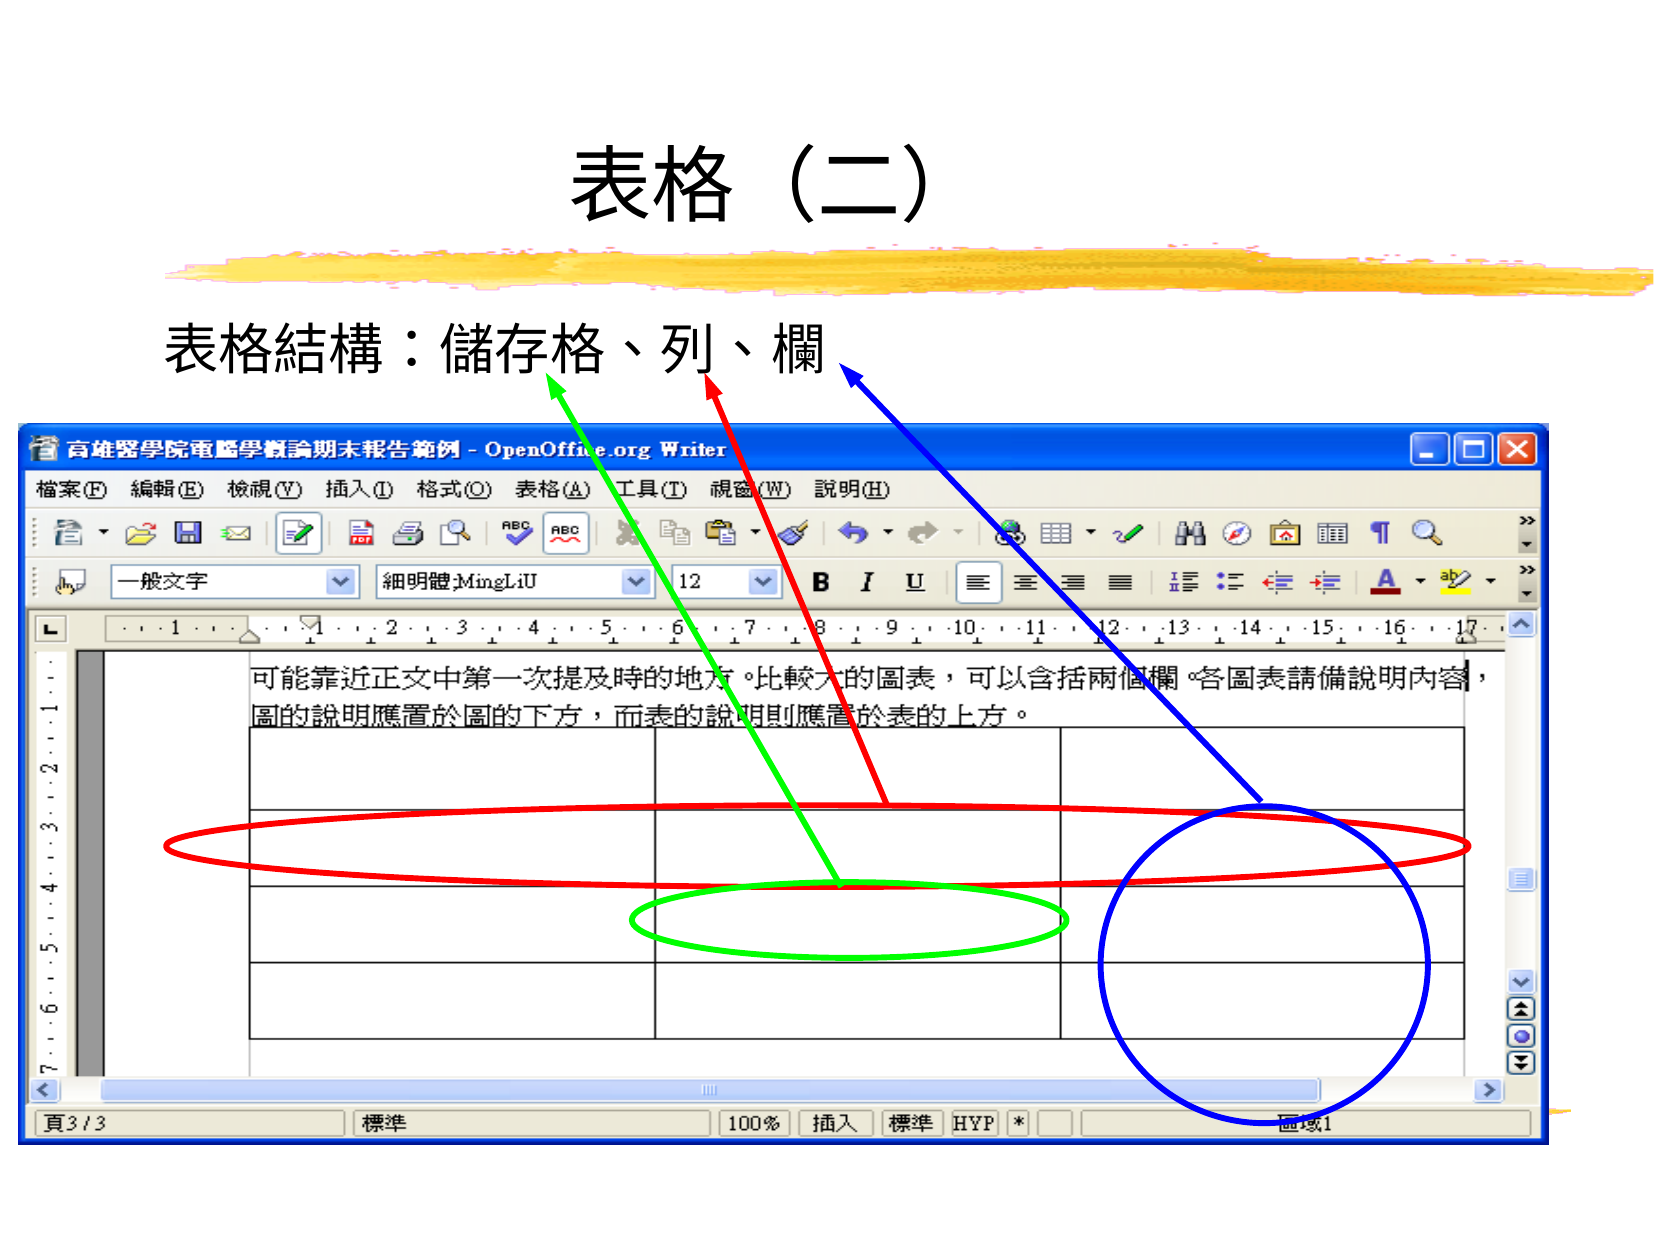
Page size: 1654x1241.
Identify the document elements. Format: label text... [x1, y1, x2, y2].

picture [18, 423, 1571, 1145]
picture [579, 423, 881, 802]
picture [1240, 810, 1303, 815]
title 表格（二） [73, 41, 1479, 249]
picture [170, 809, 832, 883]
picture [801, 809, 1197, 883]
picture [165, 237, 1654, 308]
text_box 表格結構：儲存格、列、欄 [148, 297, 863, 380]
picture [1352, 826, 1464, 862]
picture [730, 423, 1257, 810]
picture [636, 890, 1063, 954]
picture [1104, 869, 1424, 1120]
picture [1132, 817, 1384, 878]
